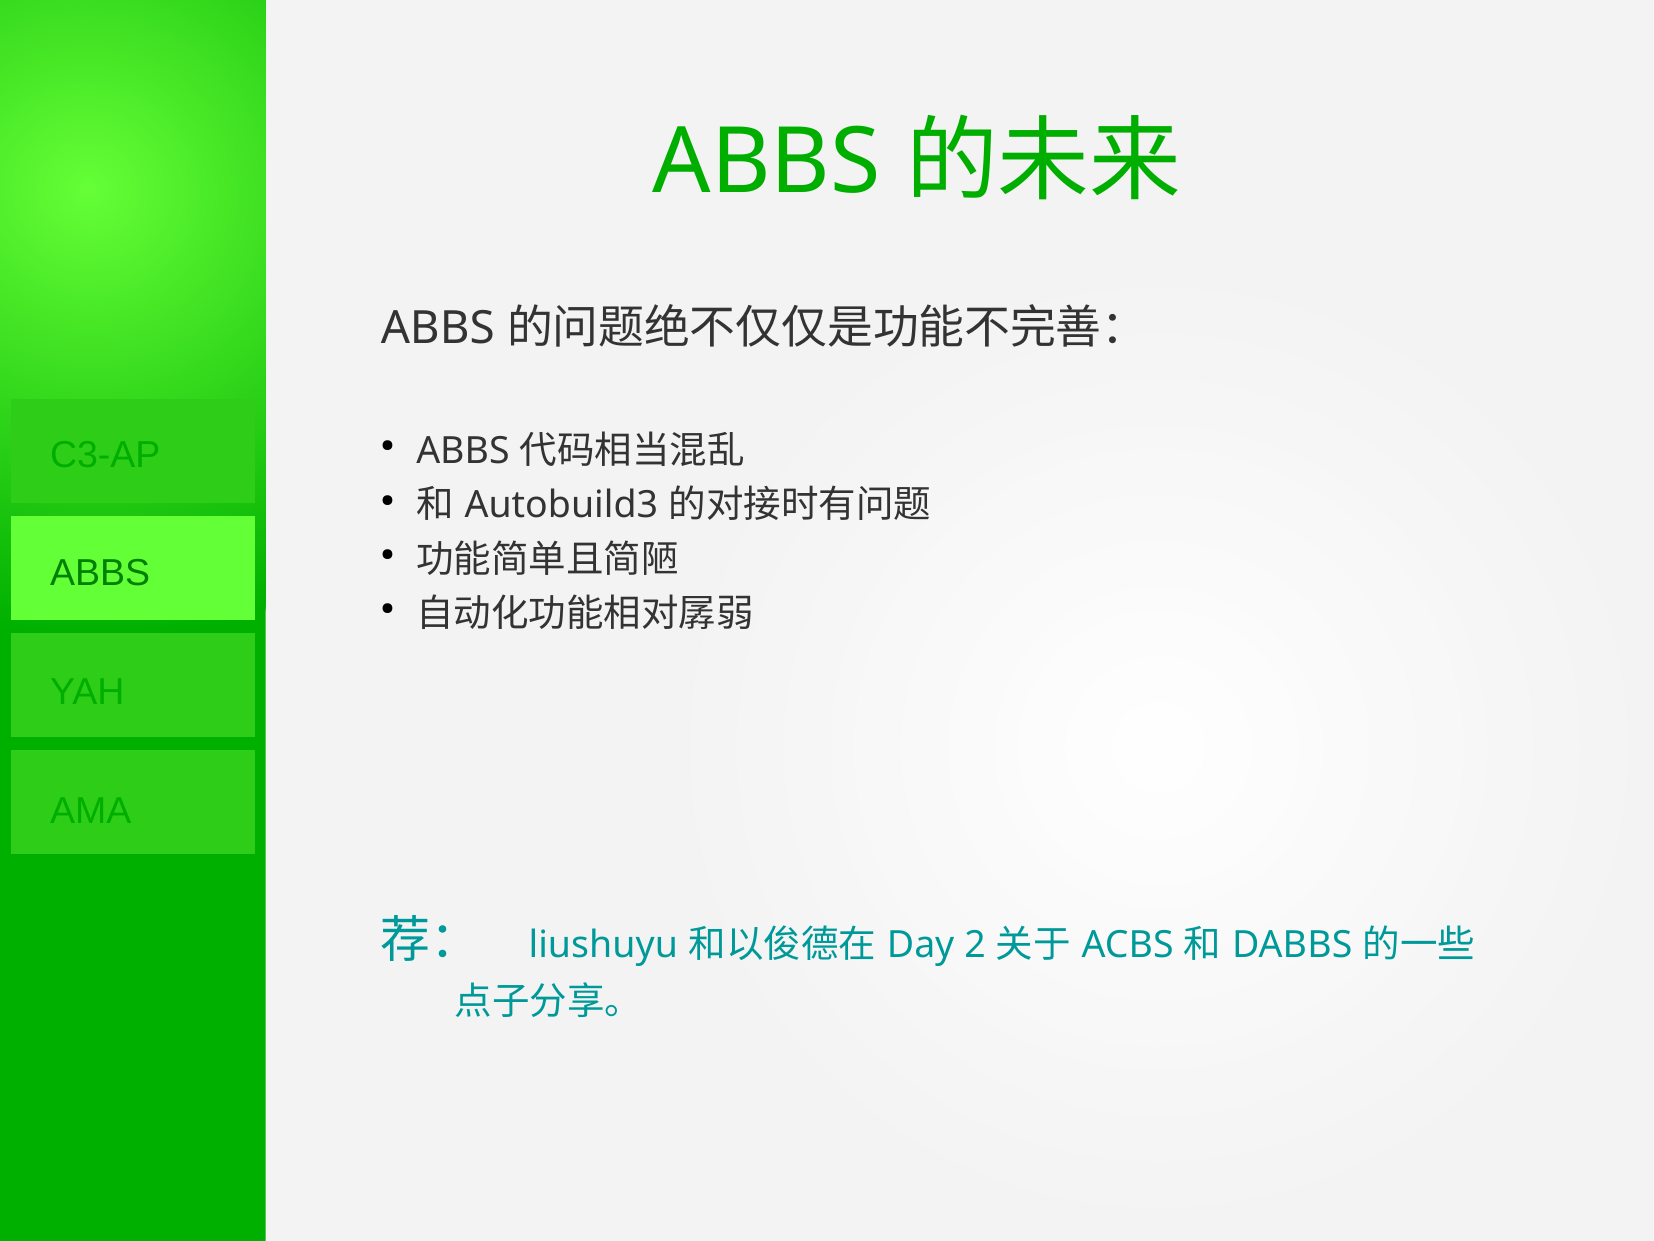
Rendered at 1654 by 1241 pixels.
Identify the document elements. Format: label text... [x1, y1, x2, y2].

text_box C3-AP [35, 420, 319, 488]
text_box ABBS的问题绝不仅仅是功能不完善： ABBS代码相当混乱 和Autobuild3的对接时有问题 功能简单且简陋 自动化功能相对孱弱 荐： liushuyu和以俊德在Day 2关于ACBS和DABBS的一些 点子分享。 [366, 283, 1536, 1070]
text_box AMA [35, 776, 292, 844]
text_box ABBS [35, 539, 252, 607]
title ABBS的未来 [463, 17, 1371, 283]
text_box YAH [35, 658, 265, 725]
